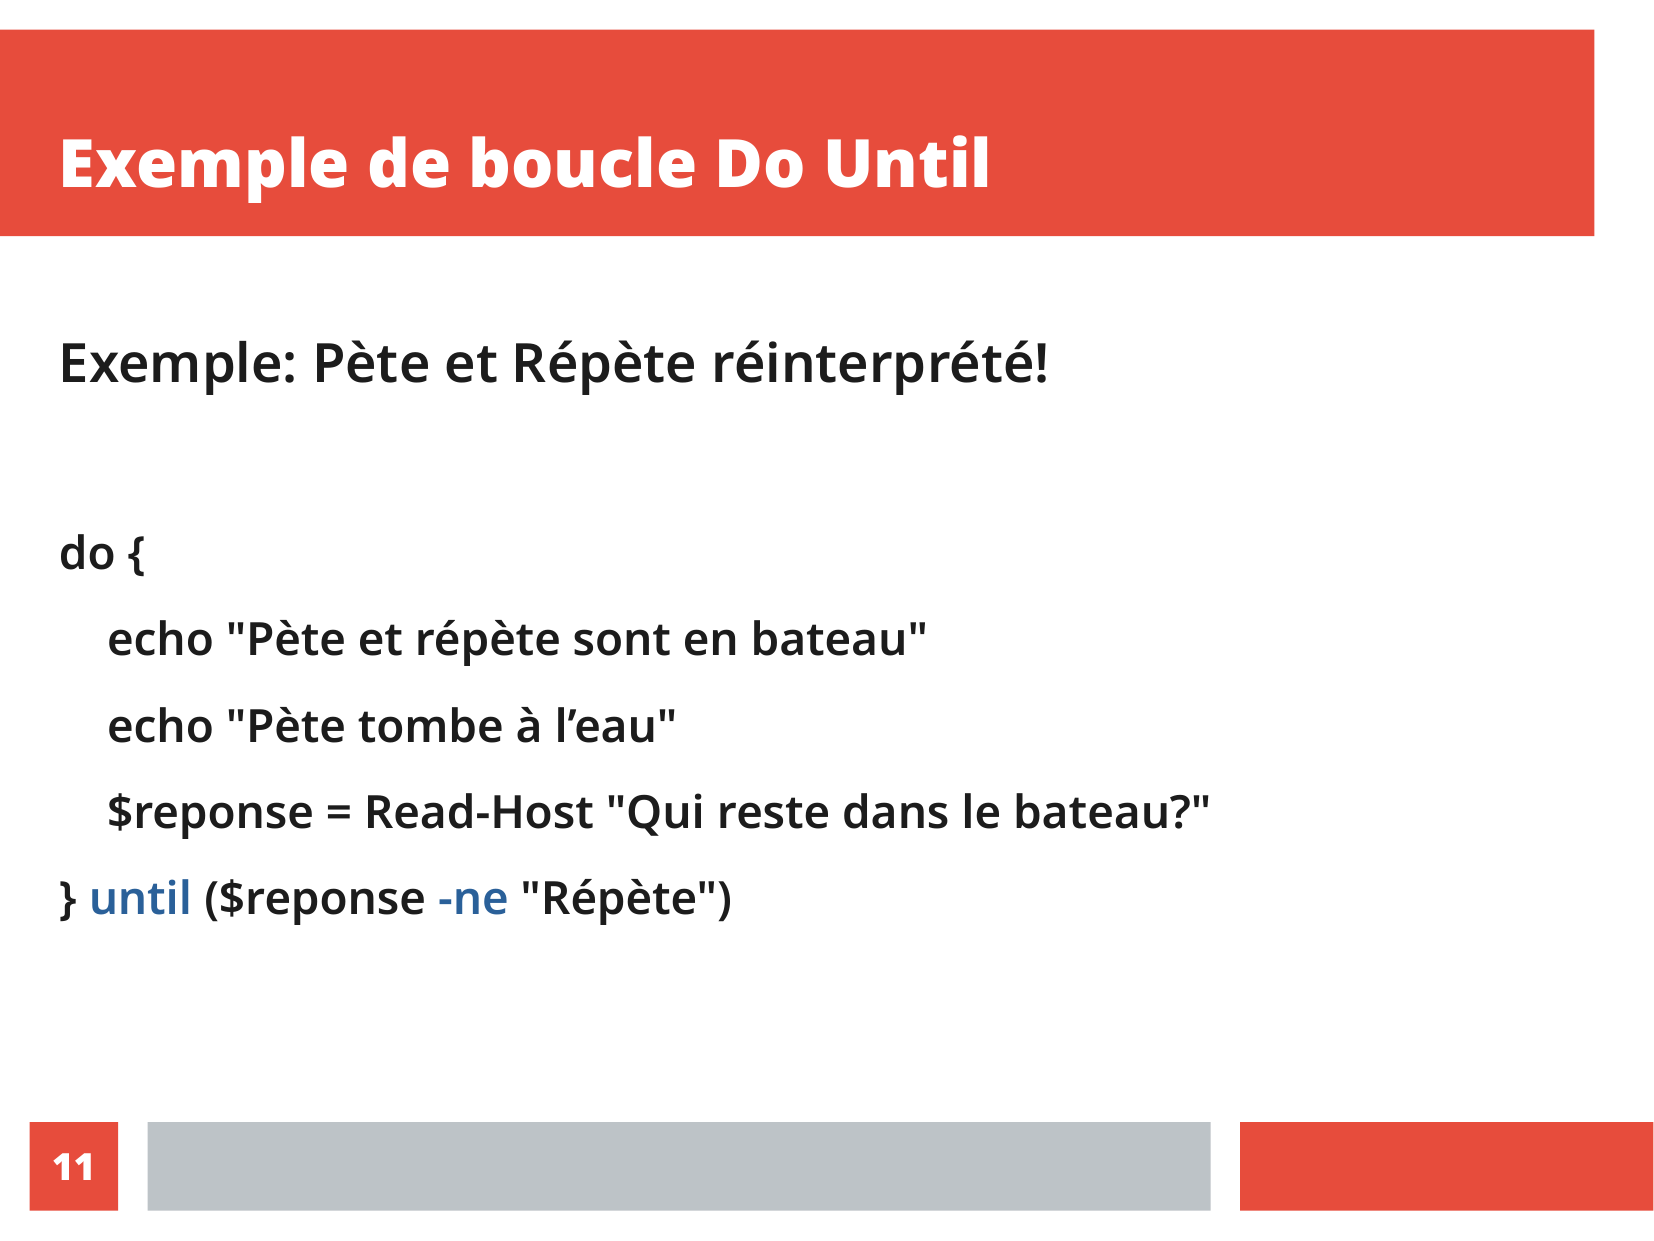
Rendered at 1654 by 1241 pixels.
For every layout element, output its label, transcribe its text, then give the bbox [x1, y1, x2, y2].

list Exemple: Pète et Répète réinterprété! do { echo "Pète et répète sont en bateau" echo "Pète tombe à l’eau" $reponse = Read-Host "Qui reste dans le bateau?" } until ($reponse -ne "Répète") [59, 324, 1565, 1093]
title Exemple de boucle Do Until [59, 59, 1595, 207]
